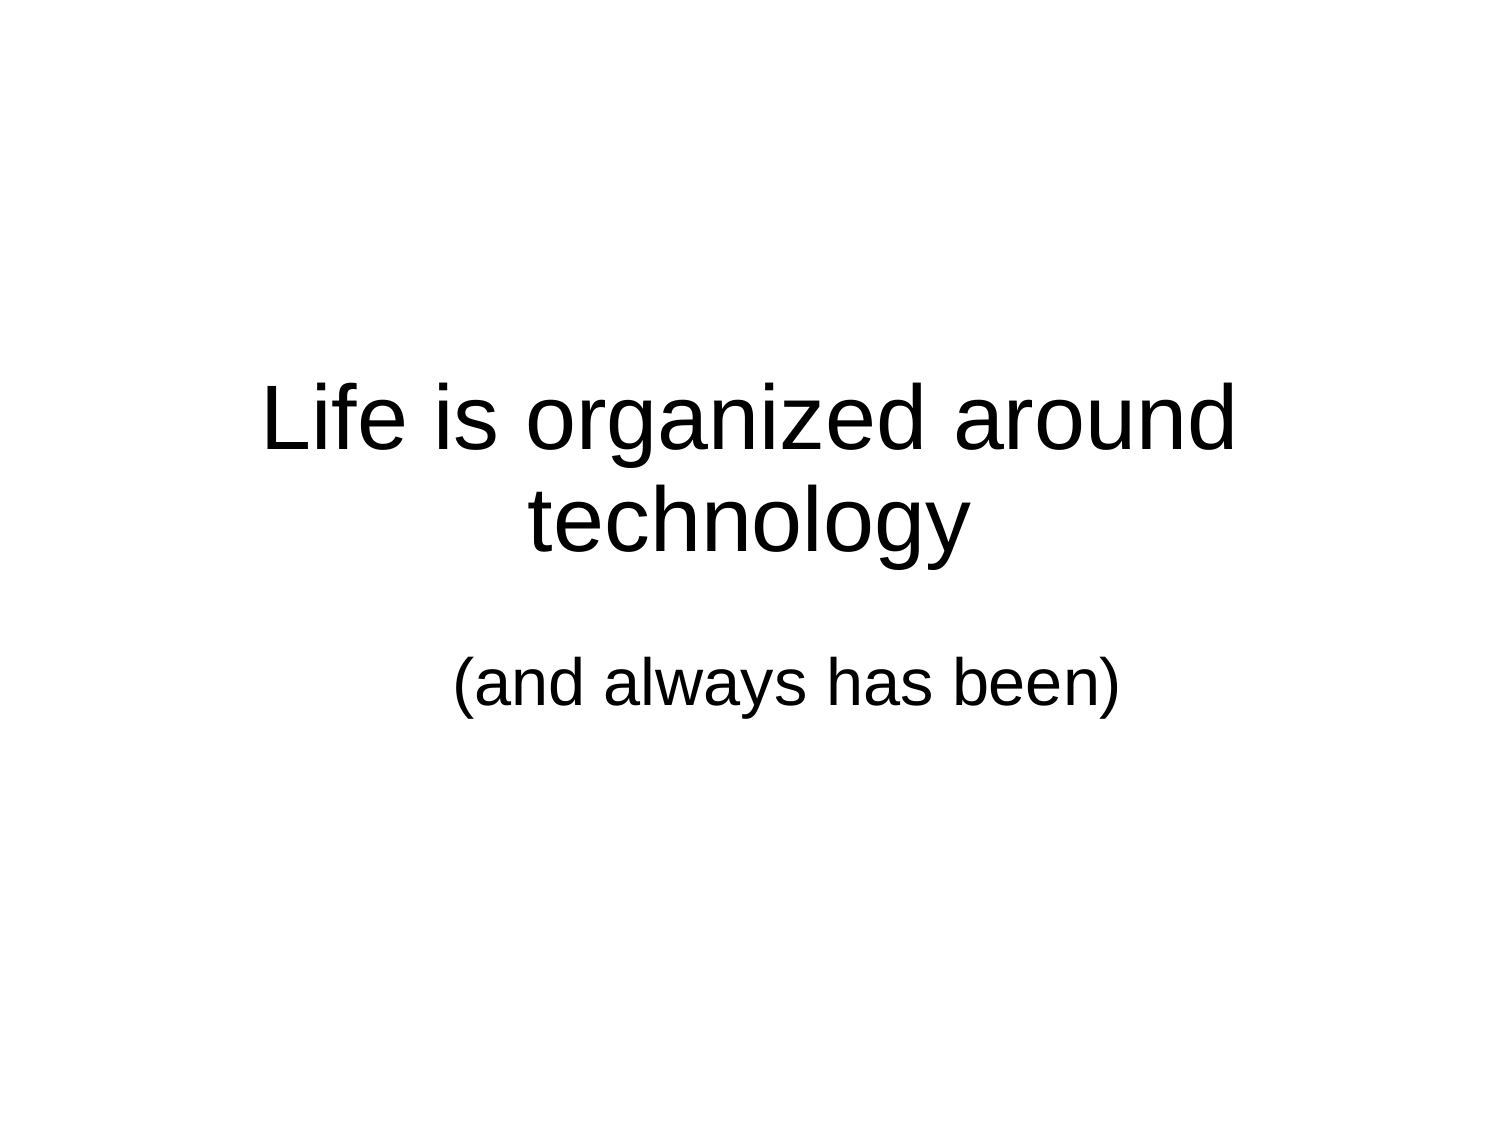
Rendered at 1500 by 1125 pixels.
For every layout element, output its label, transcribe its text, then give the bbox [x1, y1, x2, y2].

subtitle (and always has been) [225, 637, 1276, 926]
title Life is organized around technology [112, 358, 1388, 579]
